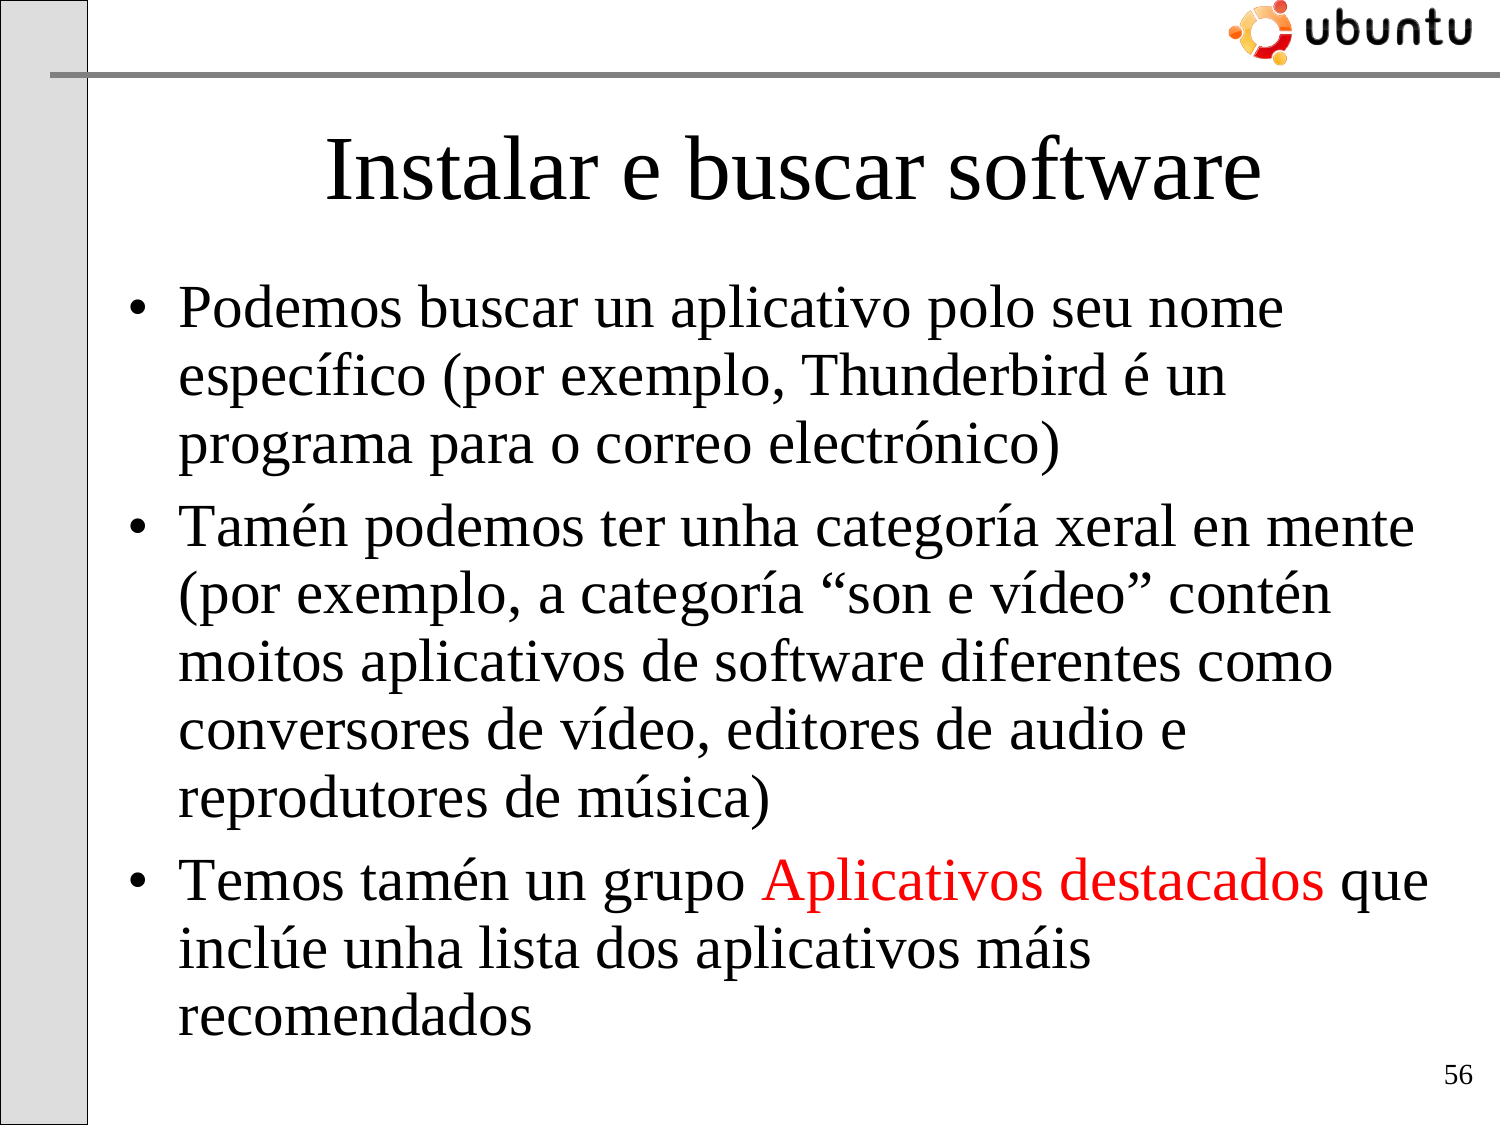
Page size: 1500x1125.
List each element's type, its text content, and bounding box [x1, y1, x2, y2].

list Podemos buscar un aplicativo polo seu nome específico (por exemplo, Thunderbird é un programa para o correo electrónico) Tamén podemos ter unha categoría xeral en mente (por exemplo, a categoría “son e vídeo” contén moitos aplicativos de software diferentes como conversores de vídeo, editores de audio e reprodutores de música) Temos tamén un grupo Aplicativos destacados que inclúe unha lista dos aplicativos máis recomendados [112, 265, 1477, 1063]
title Instalar e buscar software [112, 99, 1477, 237]
picture [1221, 0, 1483, 71]
